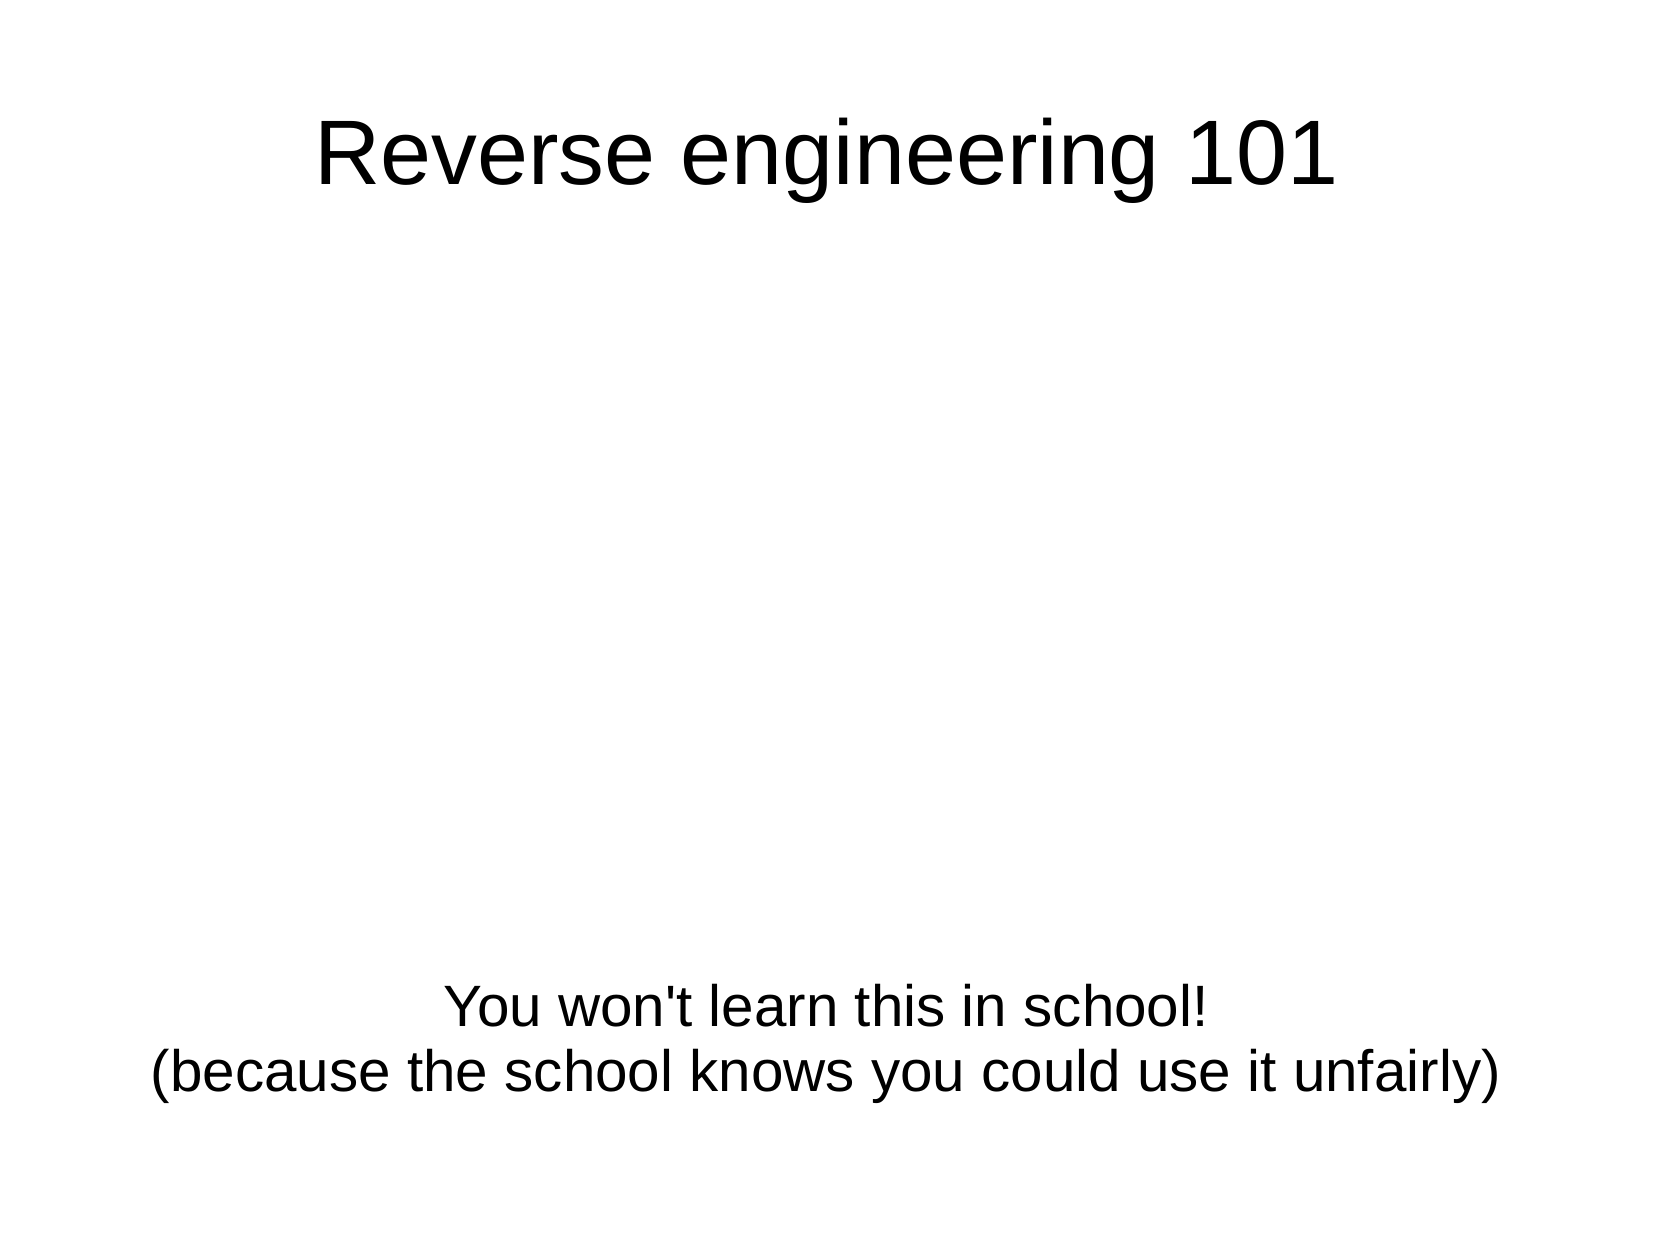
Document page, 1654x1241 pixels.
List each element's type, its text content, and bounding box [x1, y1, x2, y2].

title Reverse engineering 101 [82, 49, 1571, 257]
subtitle You won't learn this in school! (because the school knows you could use it unfairly) [82, 874, 1571, 1204]
